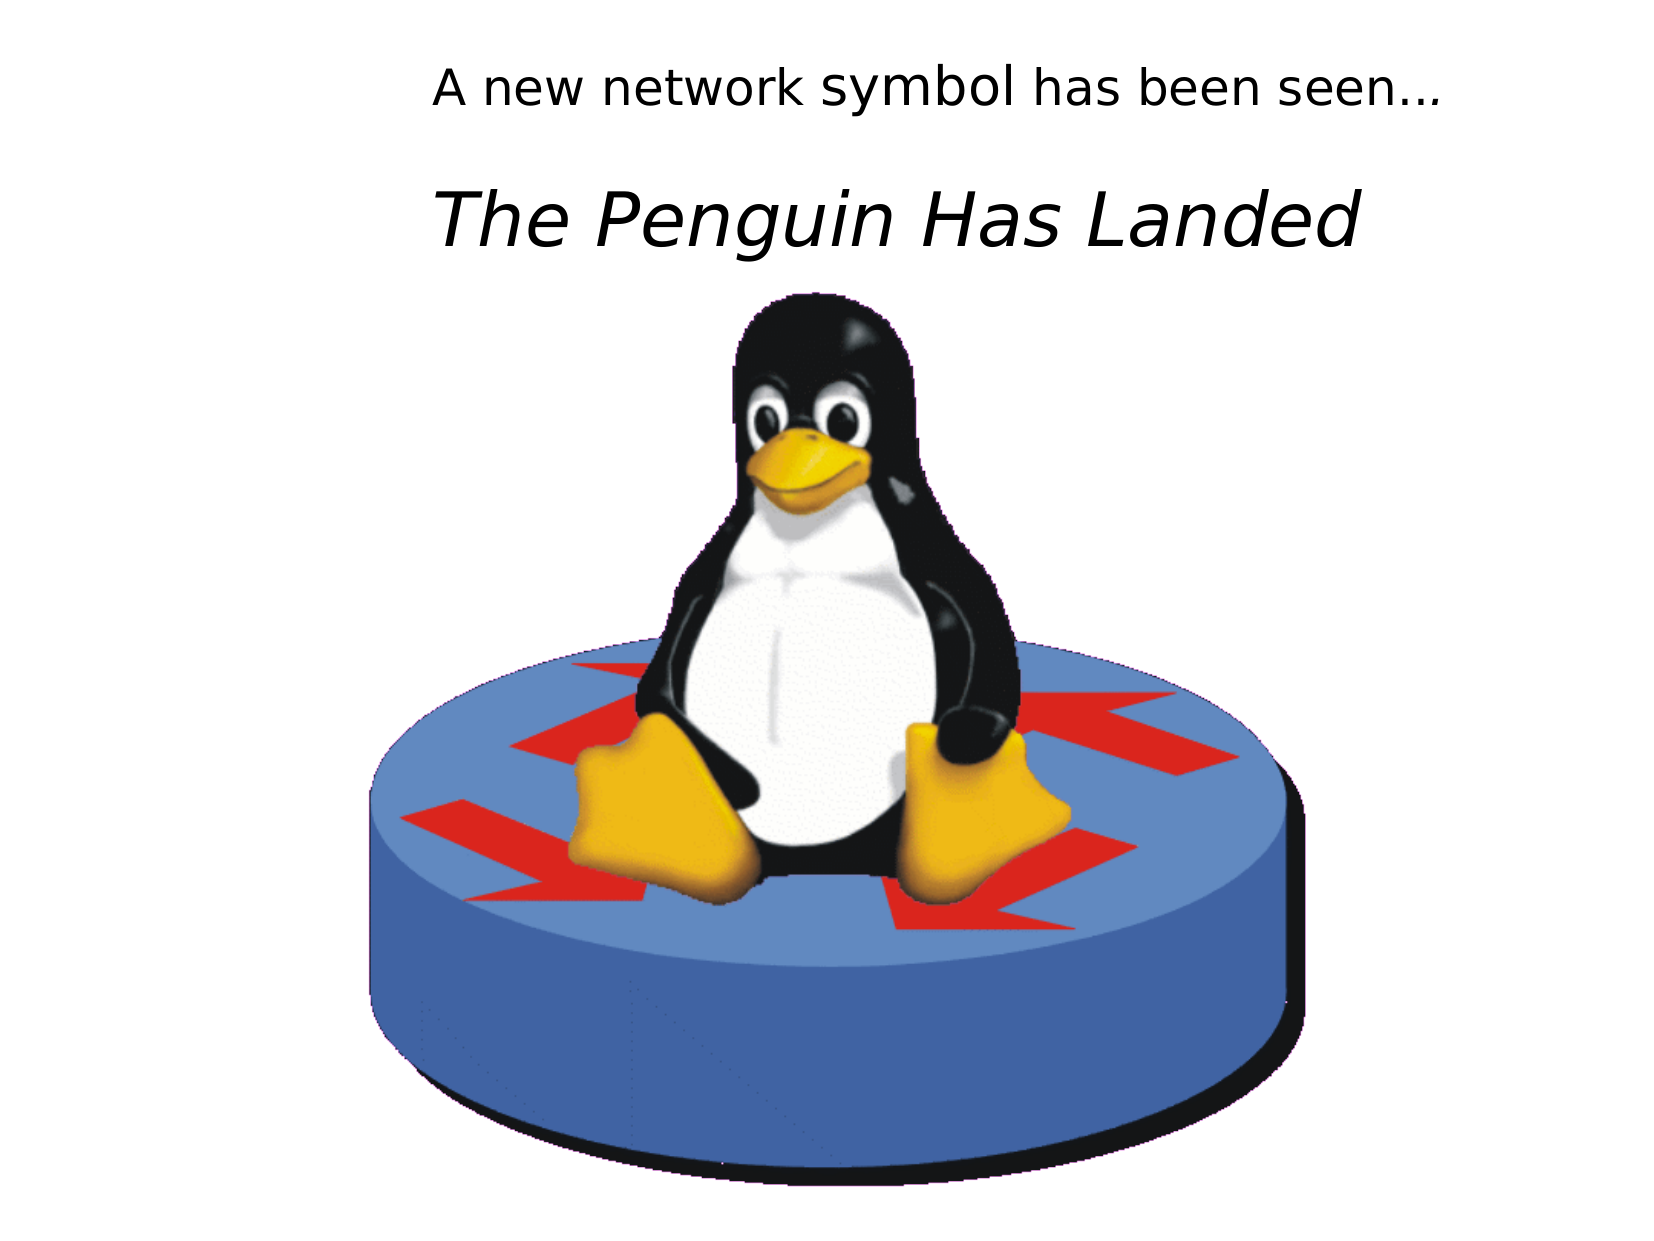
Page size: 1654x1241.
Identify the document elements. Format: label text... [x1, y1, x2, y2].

picture [351, 269, 1318, 1202]
text_box A new network symbol has been seen... The Penguin Has Landed [417, 48, 1464, 274]
